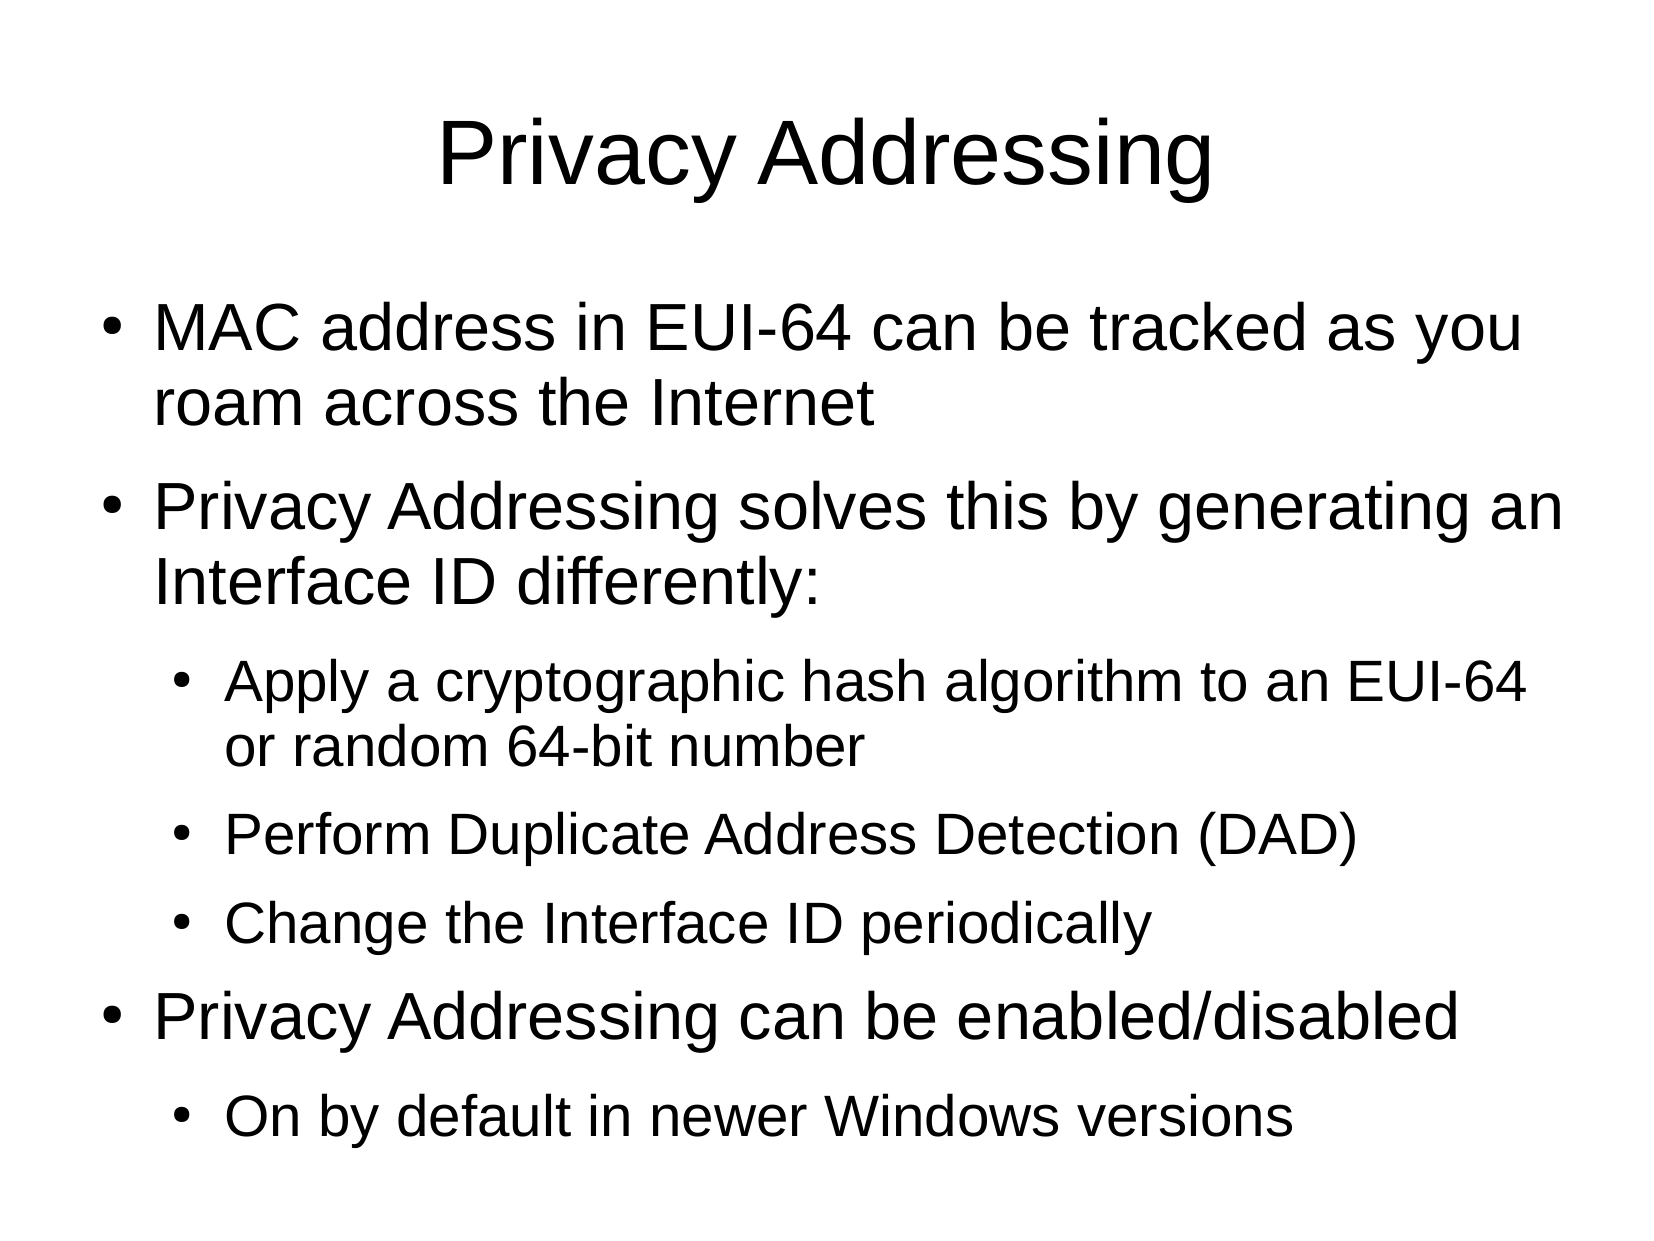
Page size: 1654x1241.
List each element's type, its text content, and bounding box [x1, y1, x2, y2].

list MAC address in EUI-64 can be tracked as you roam across the Internet Privacy Addressing solves this by generating an Interface ID differently: Apply a cryptographic hash algorithm to an EUI-64 or random 64-bit number Perform Duplicate Address Detection (DAD) Change the Interface ID periodically Privacy Addressing can be enabled/disabled On by default in newer Windows versions [82, 290, 1571, 1149]
title Privacy Addressing [82, 56, 1571, 250]
